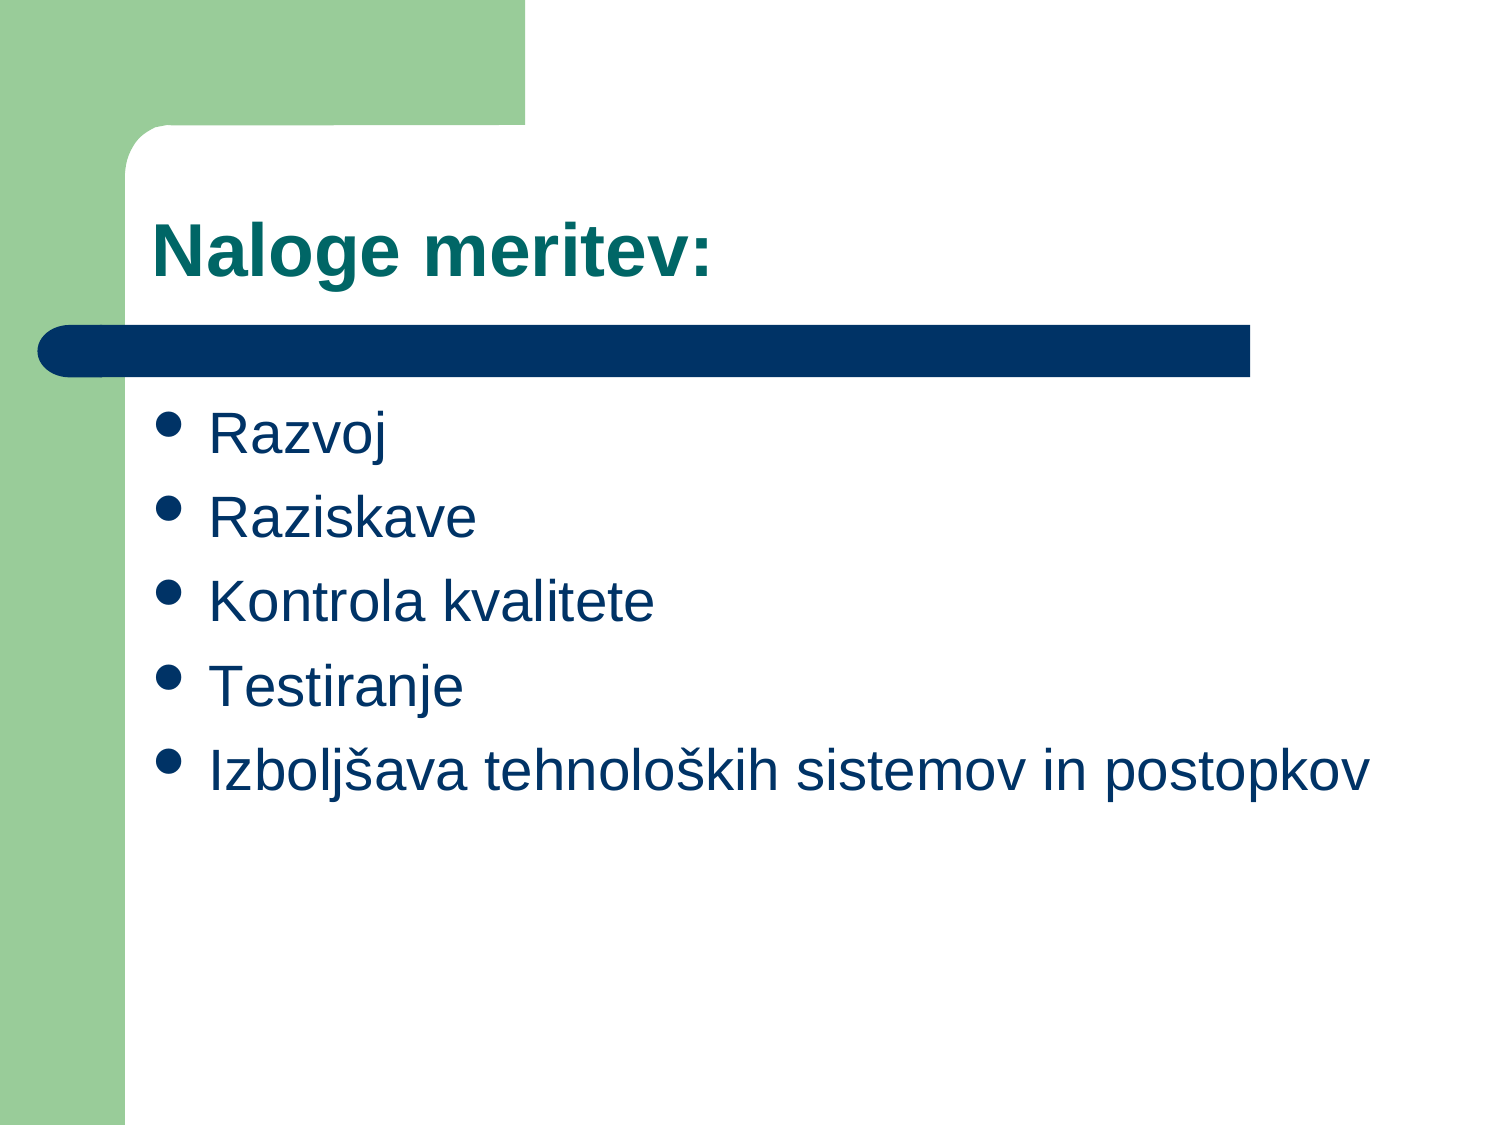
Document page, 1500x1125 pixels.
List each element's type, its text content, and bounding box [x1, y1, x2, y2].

list Razvoj Raziskave Kontrola kvalitete Testiranje Izboljšava tehnoloških sistemov in postopkov [137, 387, 1400, 999]
title Naloge meritev: [136, 136, 1414, 301]
